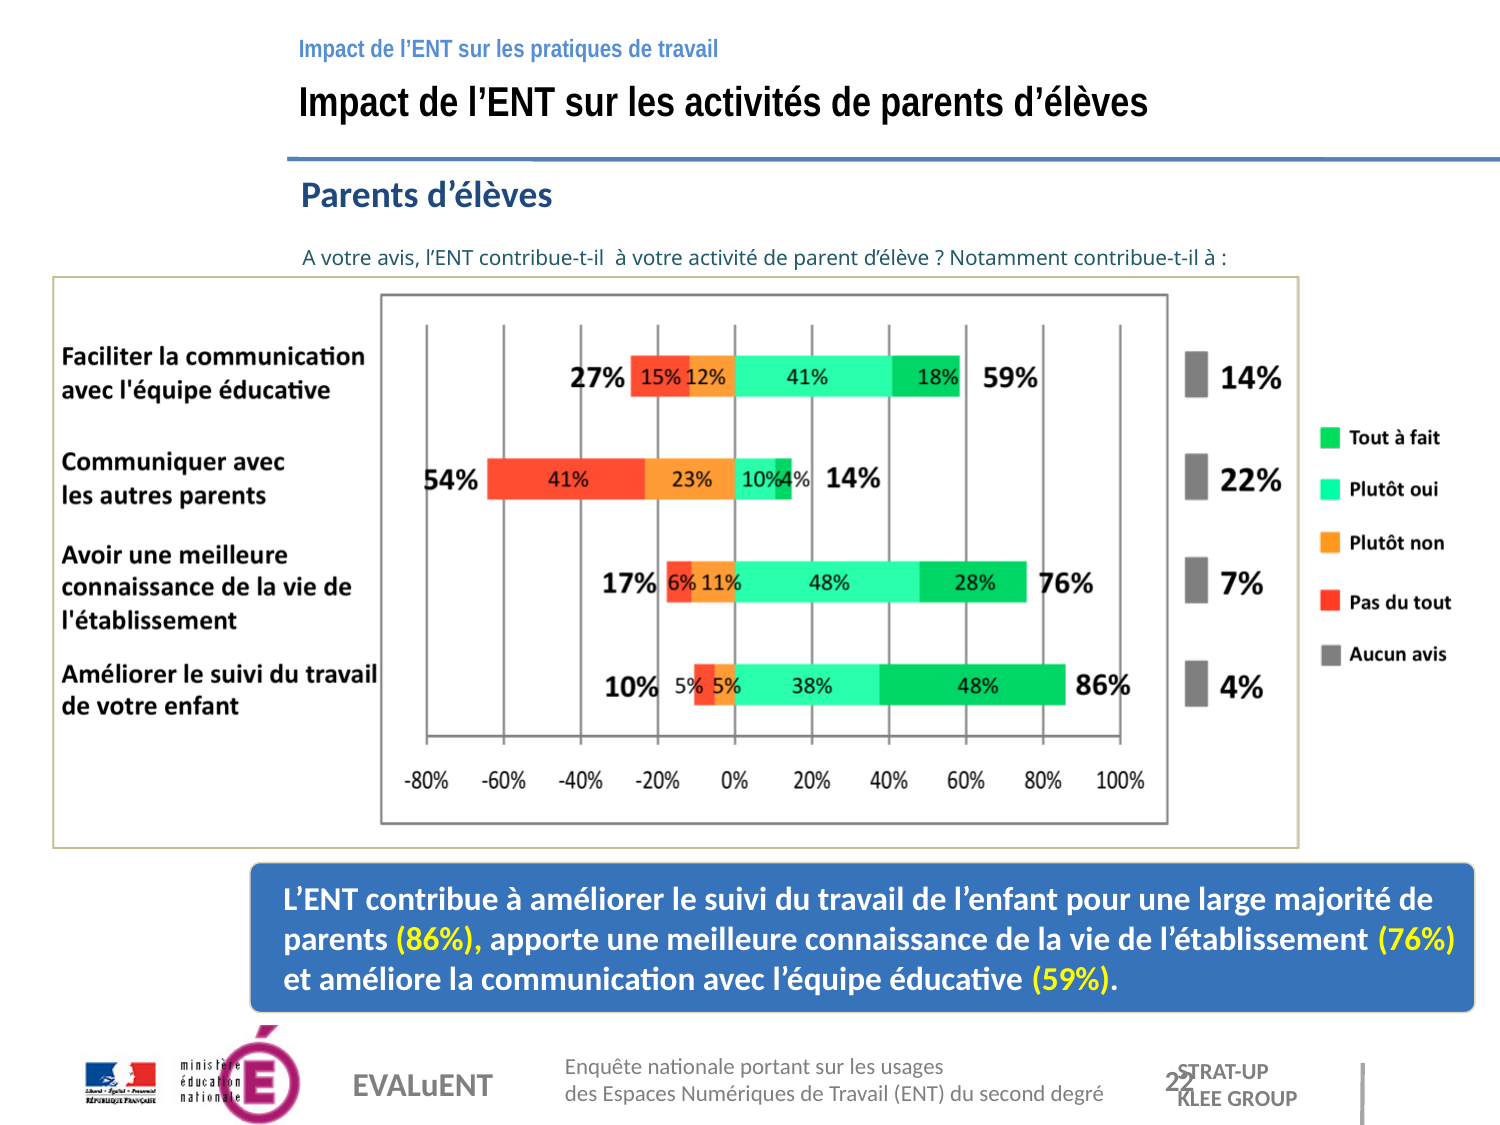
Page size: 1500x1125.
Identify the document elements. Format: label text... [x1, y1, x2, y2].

text_box [1074, 1050, 1426, 1110]
picture [46, 275, 1500, 851]
text_box Parents d’élèves [286, 162, 571, 224]
text_box L’ENT contribue à améliorer le suivi du travail de l’enfant pour une large majorité de parents (86%), apporte une meilleure connaissance de la vie de l’établissement (76%) et améliore la communication avec l’équipe éducative (59%). [249, 862, 1475, 1013]
text_box Impact de l’ENT sur les pratiques de travail Impact de l’ENT sur les activités de parents d’élèves [284, 25, 1500, 100]
text_box A votre avis, l’ENT contribue-t-il à votre activité de parent d’élève ? Notamment contribue-t-il à : [287, 237, 1500, 275]
